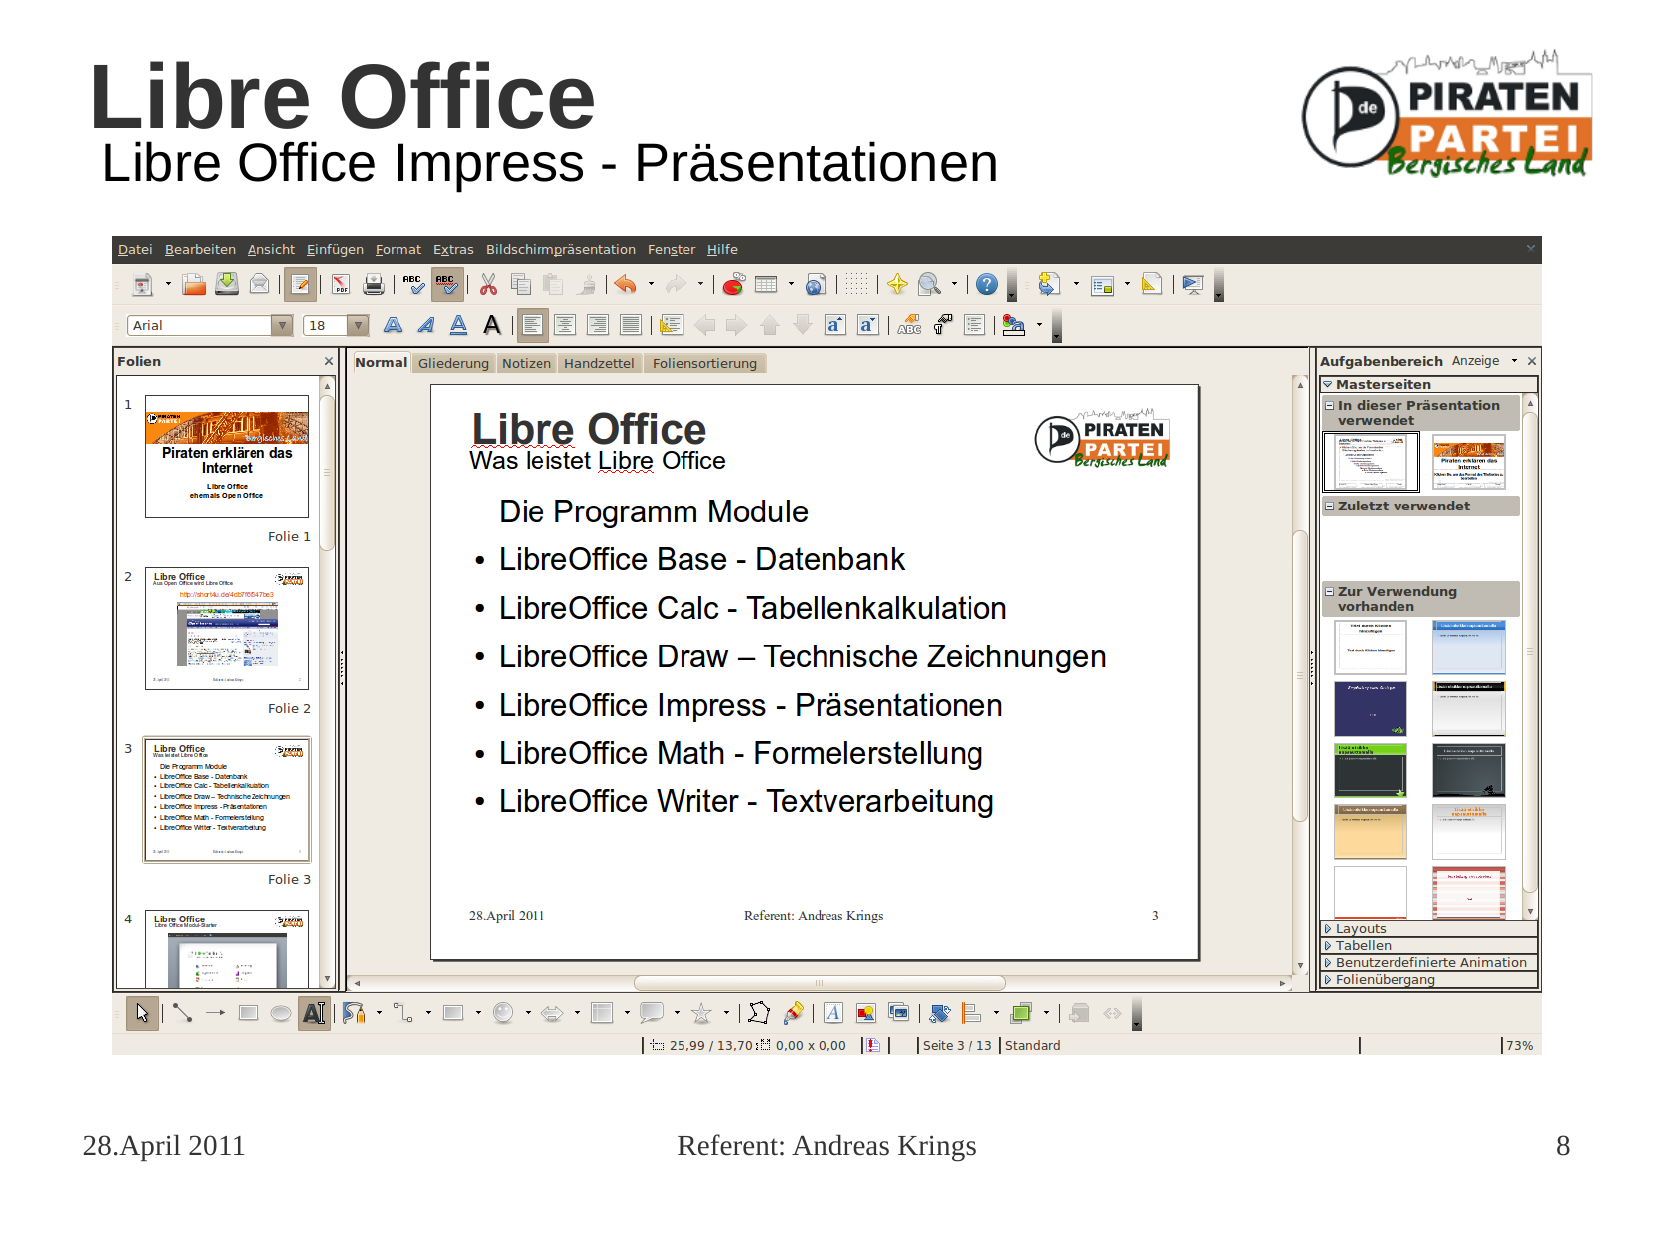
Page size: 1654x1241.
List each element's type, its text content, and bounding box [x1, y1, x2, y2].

title Libre Office Impress - Präsentationen [82, 118, 1300, 207]
picture [1299, 48, 1595, 178]
picture [112, 236, 1542, 1055]
